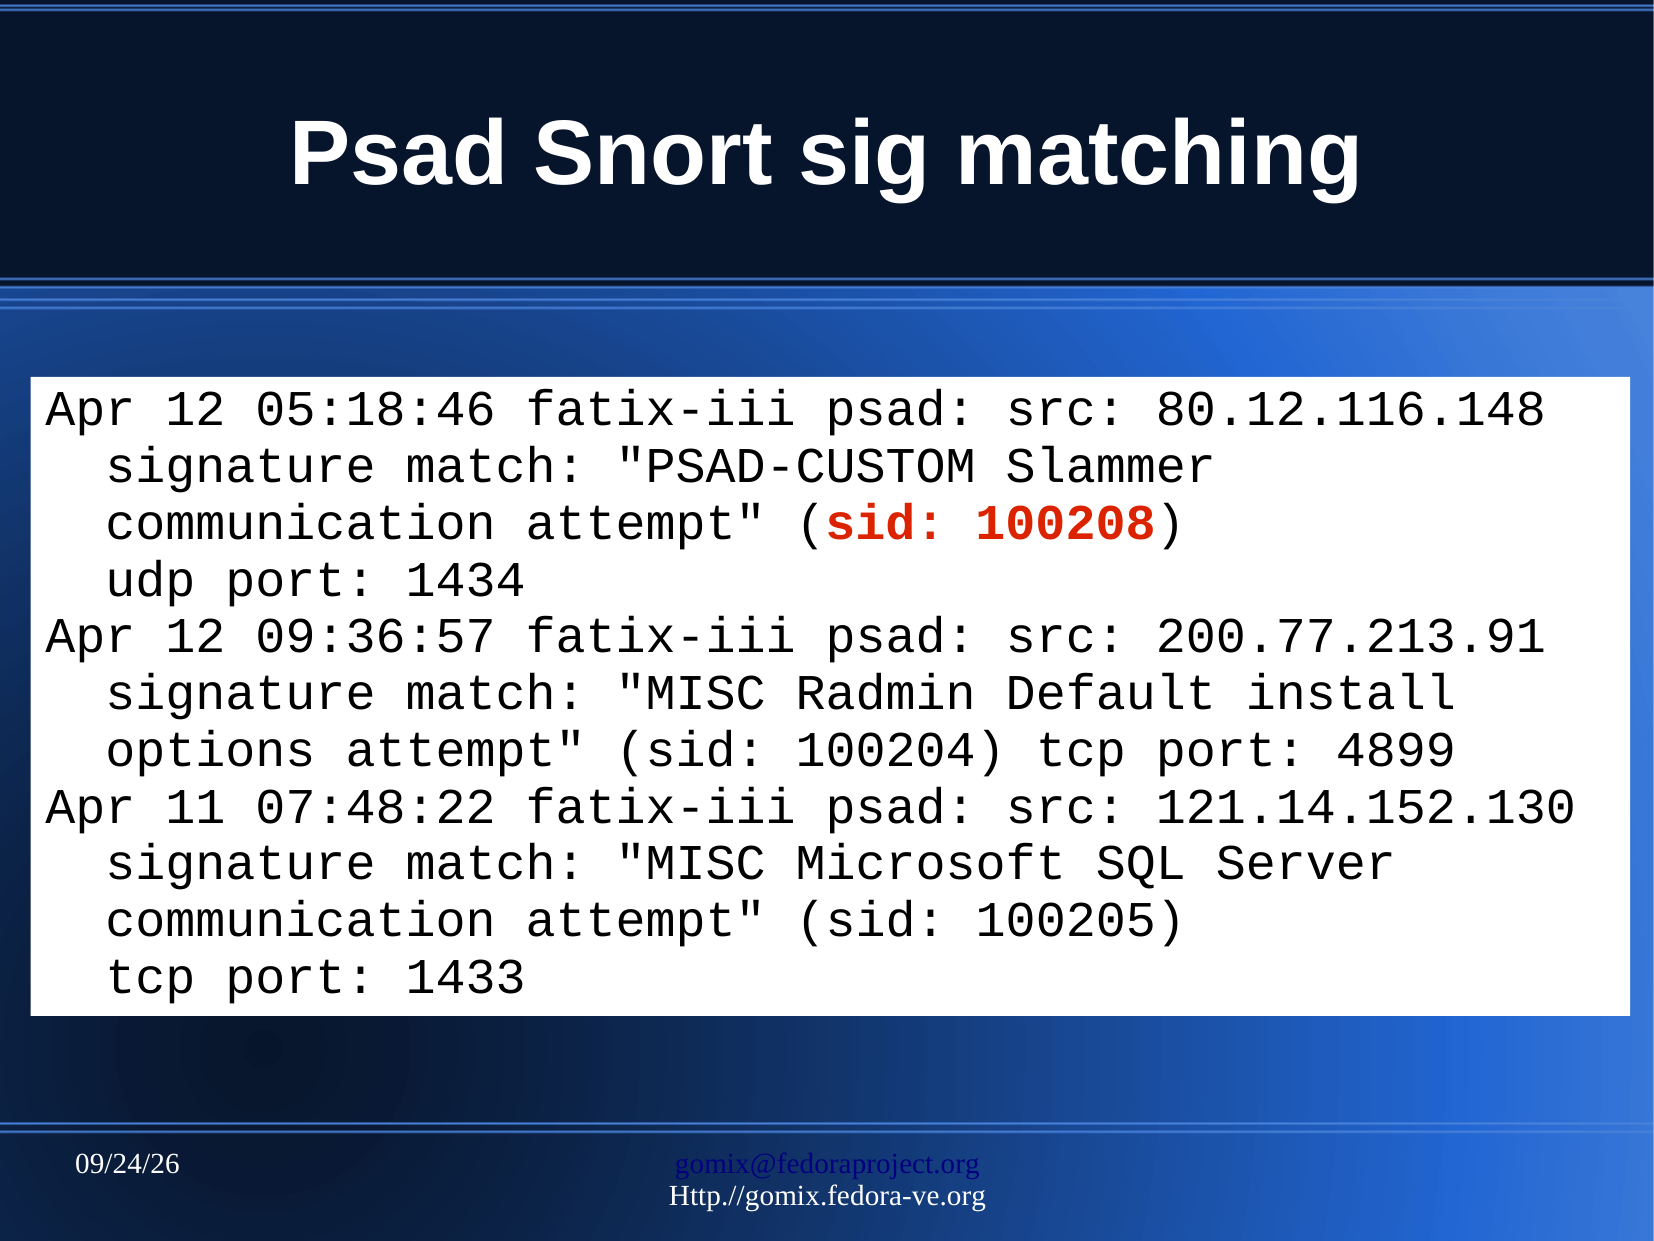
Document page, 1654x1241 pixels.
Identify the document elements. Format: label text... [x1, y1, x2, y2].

title Psad Snort sig matching [82, 49, 1571, 257]
picture [0, 0, 1654, 1241]
text_box Apr 12 05:18:46 fatix-iii psad: src: 80.12.116.148 signature match: "PSAD-CUSTOM Slammer communication attempt" (sid: 100208) udp port: 1434 Apr 12 09:36:57 fatix-iii psad: src: 200.77.213.91 signature match: "MISC Radmin Default install options attempt" (sid: 100204) tcp port: 4899 Apr 11 07:48:22 fatix-iii psad: src: 121.14.152.130 signature match: "MISC Microsoft SQL Server communication attempt" (sid: 100205) tcp port: 1433 [30, 376, 1631, 1016]
